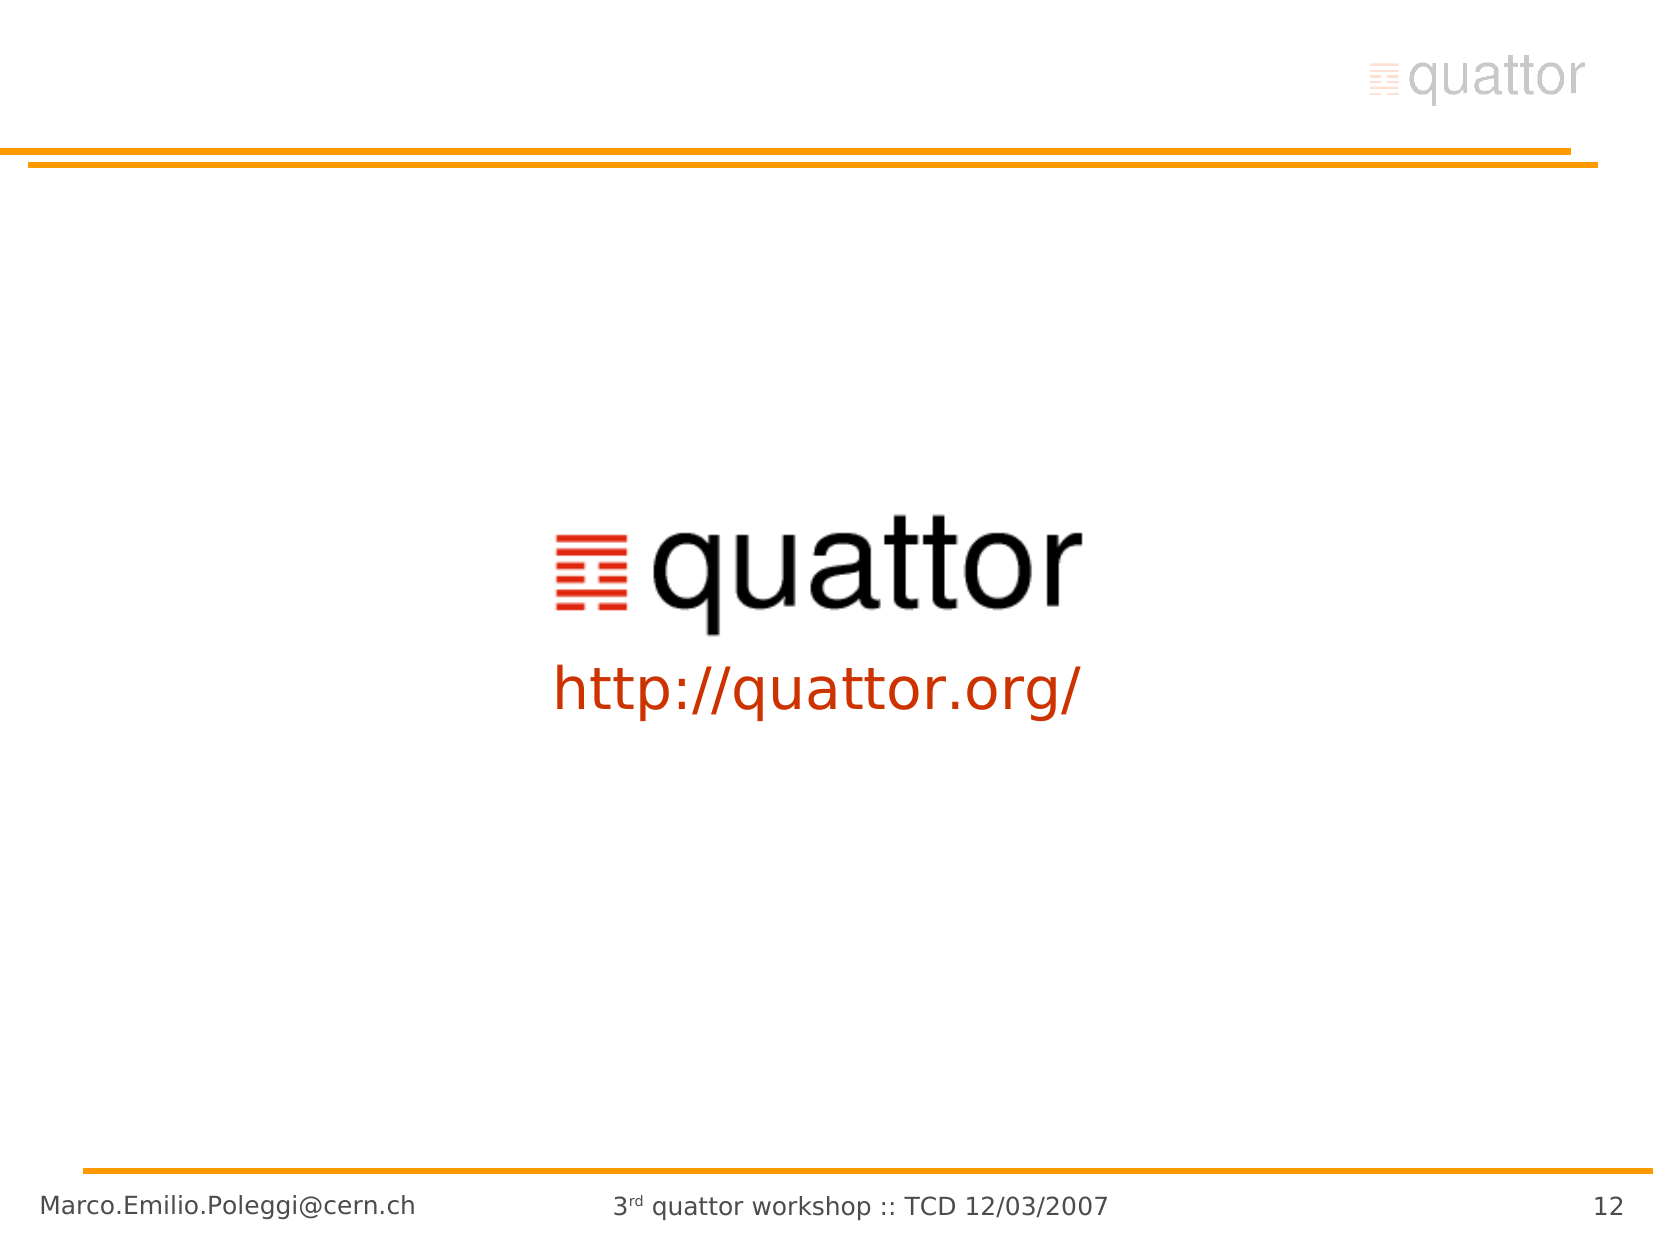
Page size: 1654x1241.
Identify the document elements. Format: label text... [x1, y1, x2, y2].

text_box http://quattor.org/ [529, 648, 1106, 758]
picture [476, 385, 1251, 761]
